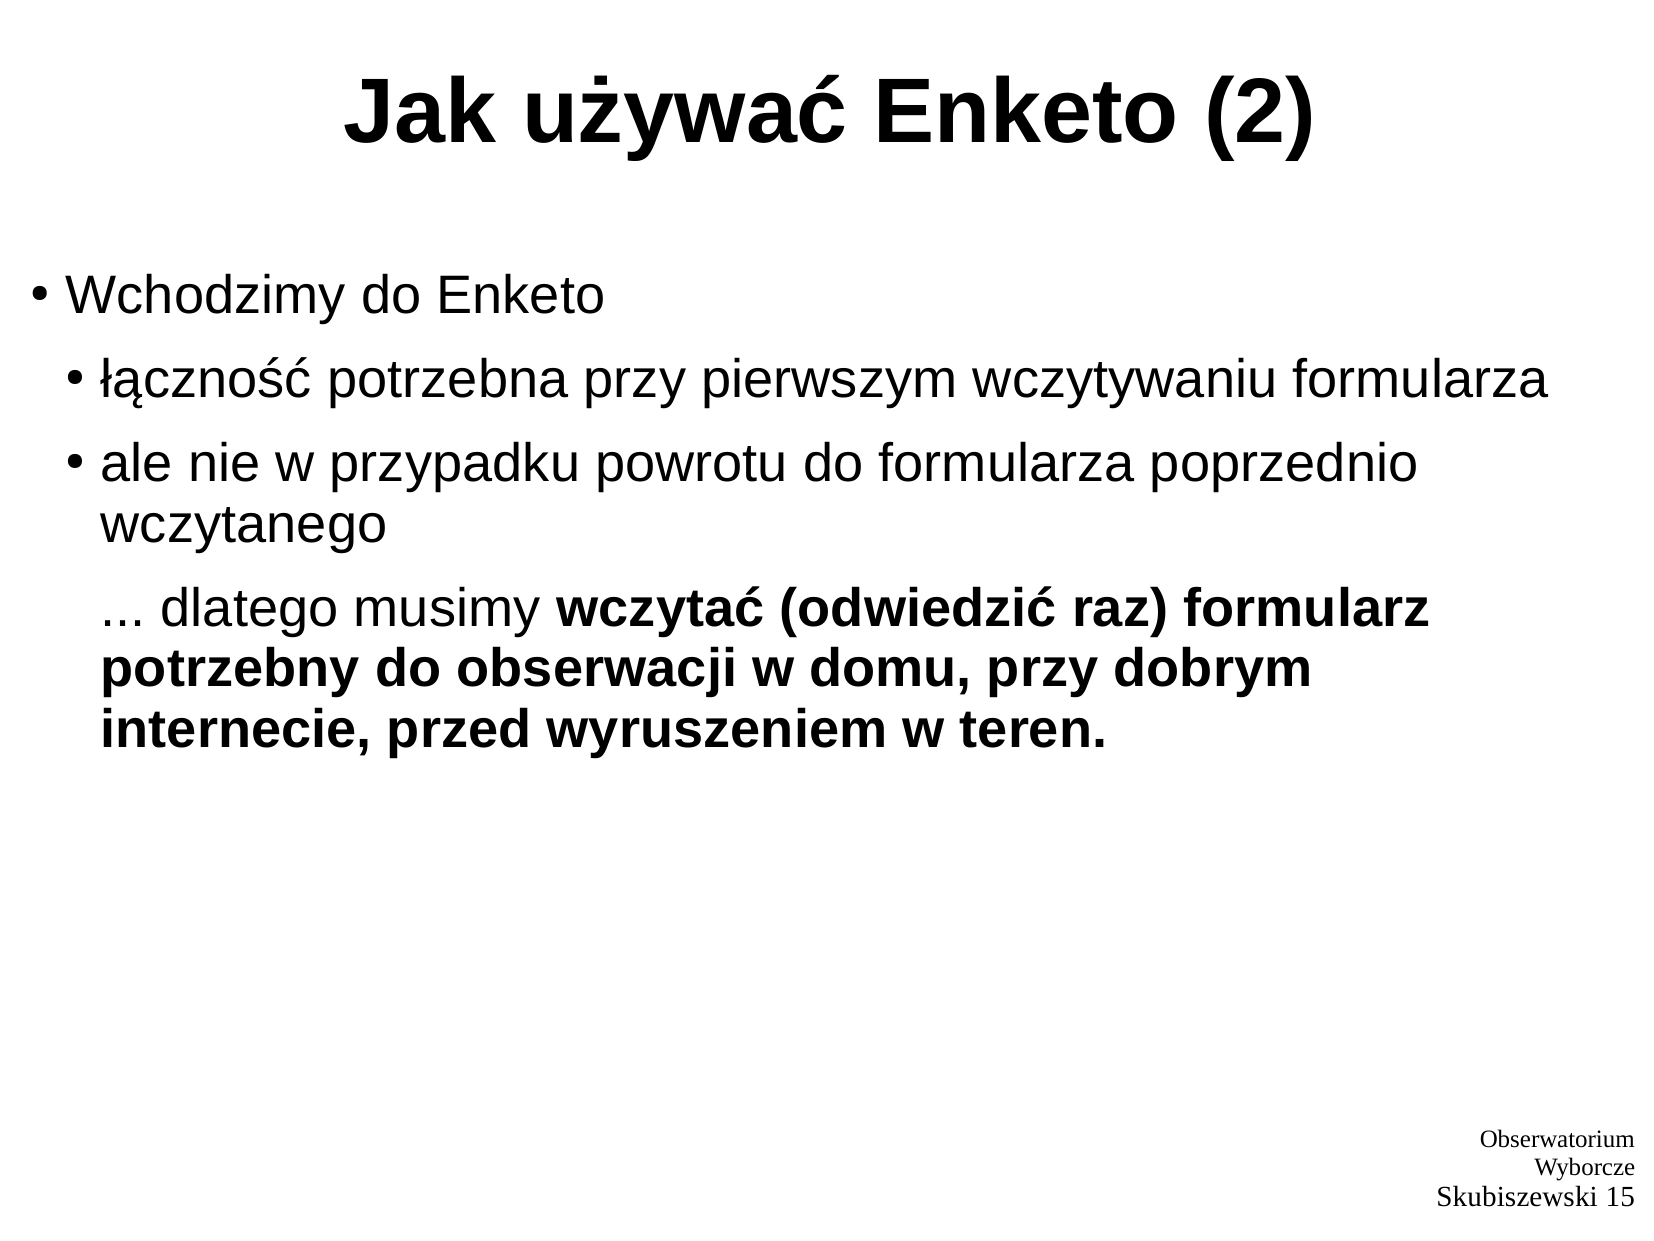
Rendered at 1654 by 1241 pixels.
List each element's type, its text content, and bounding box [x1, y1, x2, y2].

title Jak używać Enketo (2) [86, 60, 1575, 180]
list Wchodzimy do Enketo łączność potrzebna przy pierwszym wczytywaniu formularza ale nie w przypadku powrotu do formularza poprzednio wczytanego ... dlatego musimy wczytać (odwiedzić raz) formularz potrzebny do obserwacji w domu, przy dobrym internecie, przed wyruszeniem w teren. [30, 180, 1583, 1156]
